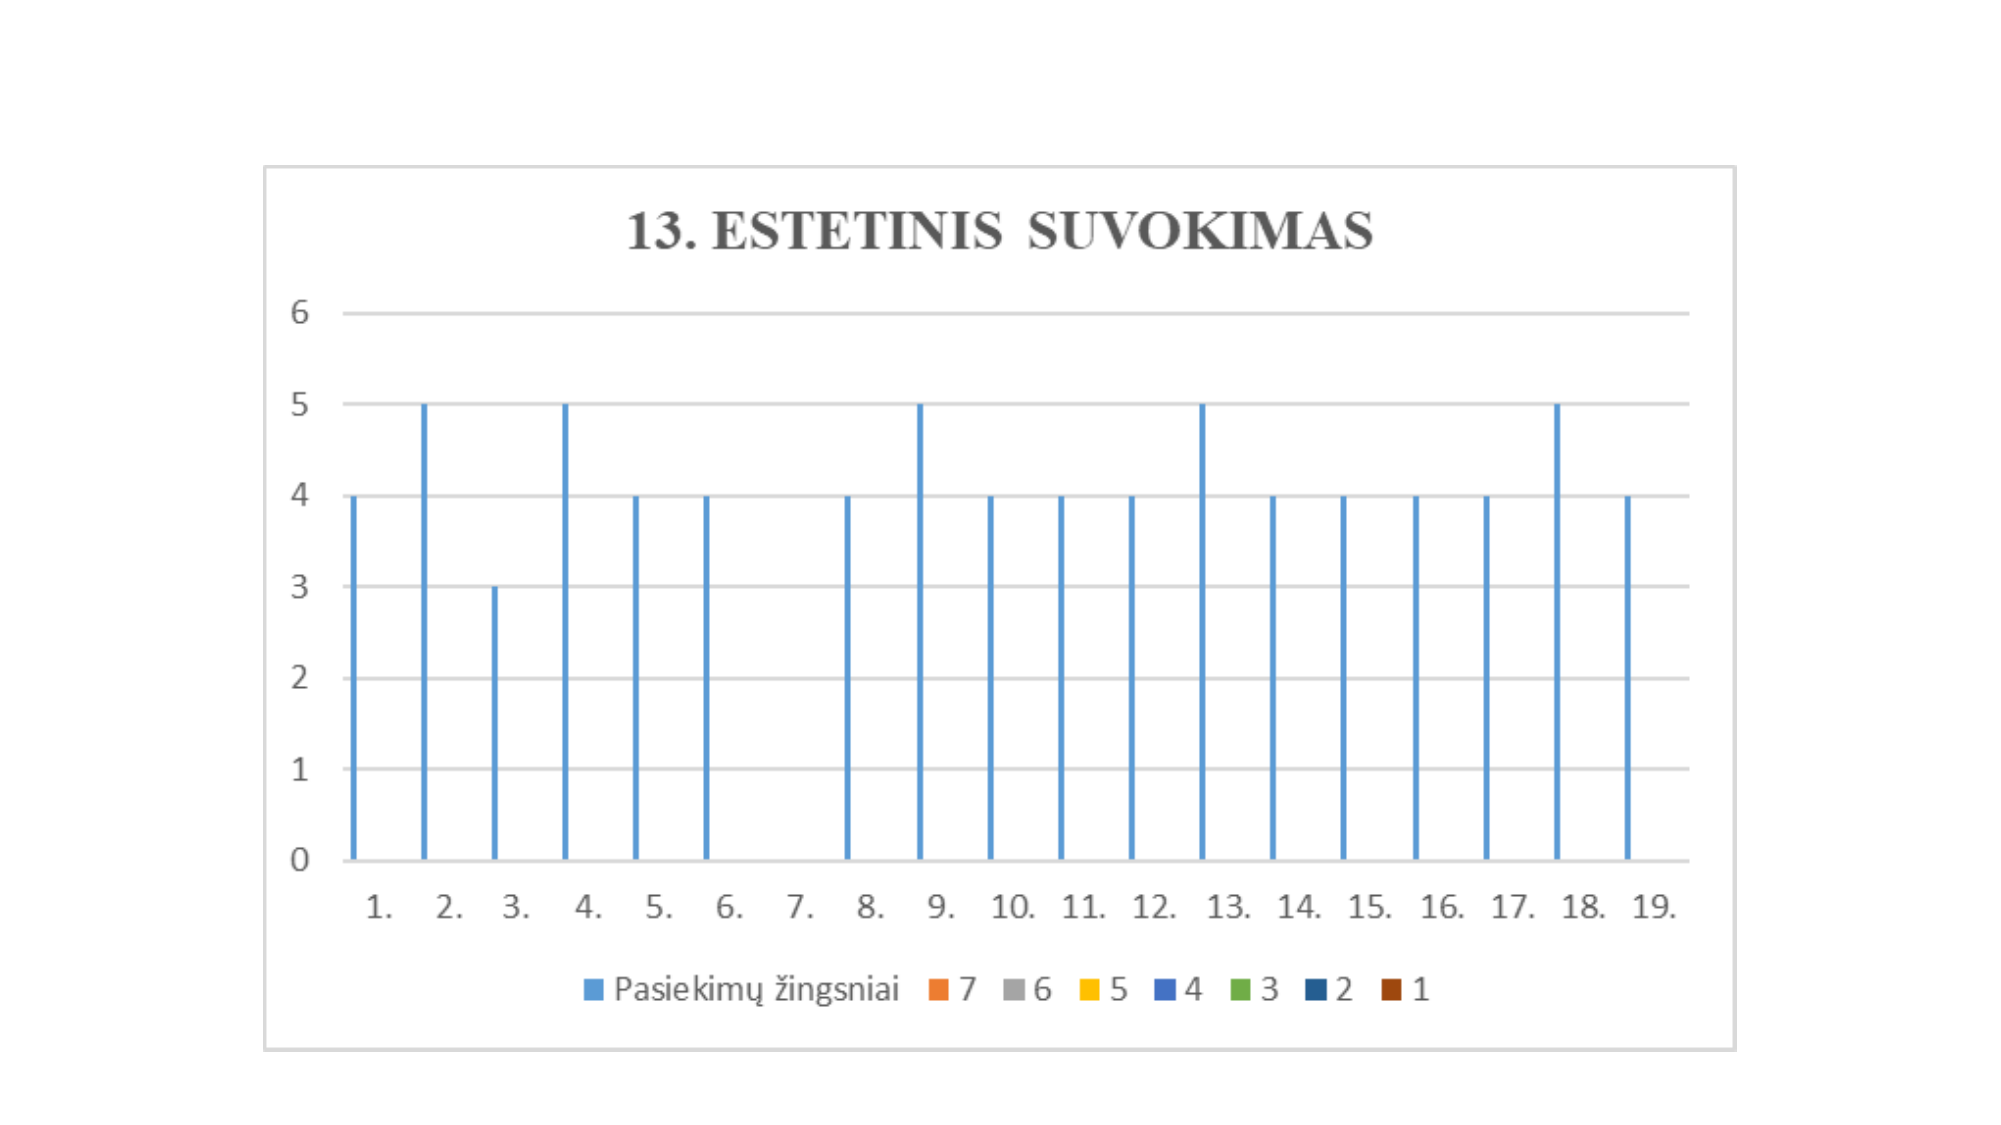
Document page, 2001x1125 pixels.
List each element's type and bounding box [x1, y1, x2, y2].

picture [263, 165, 1737, 1052]
